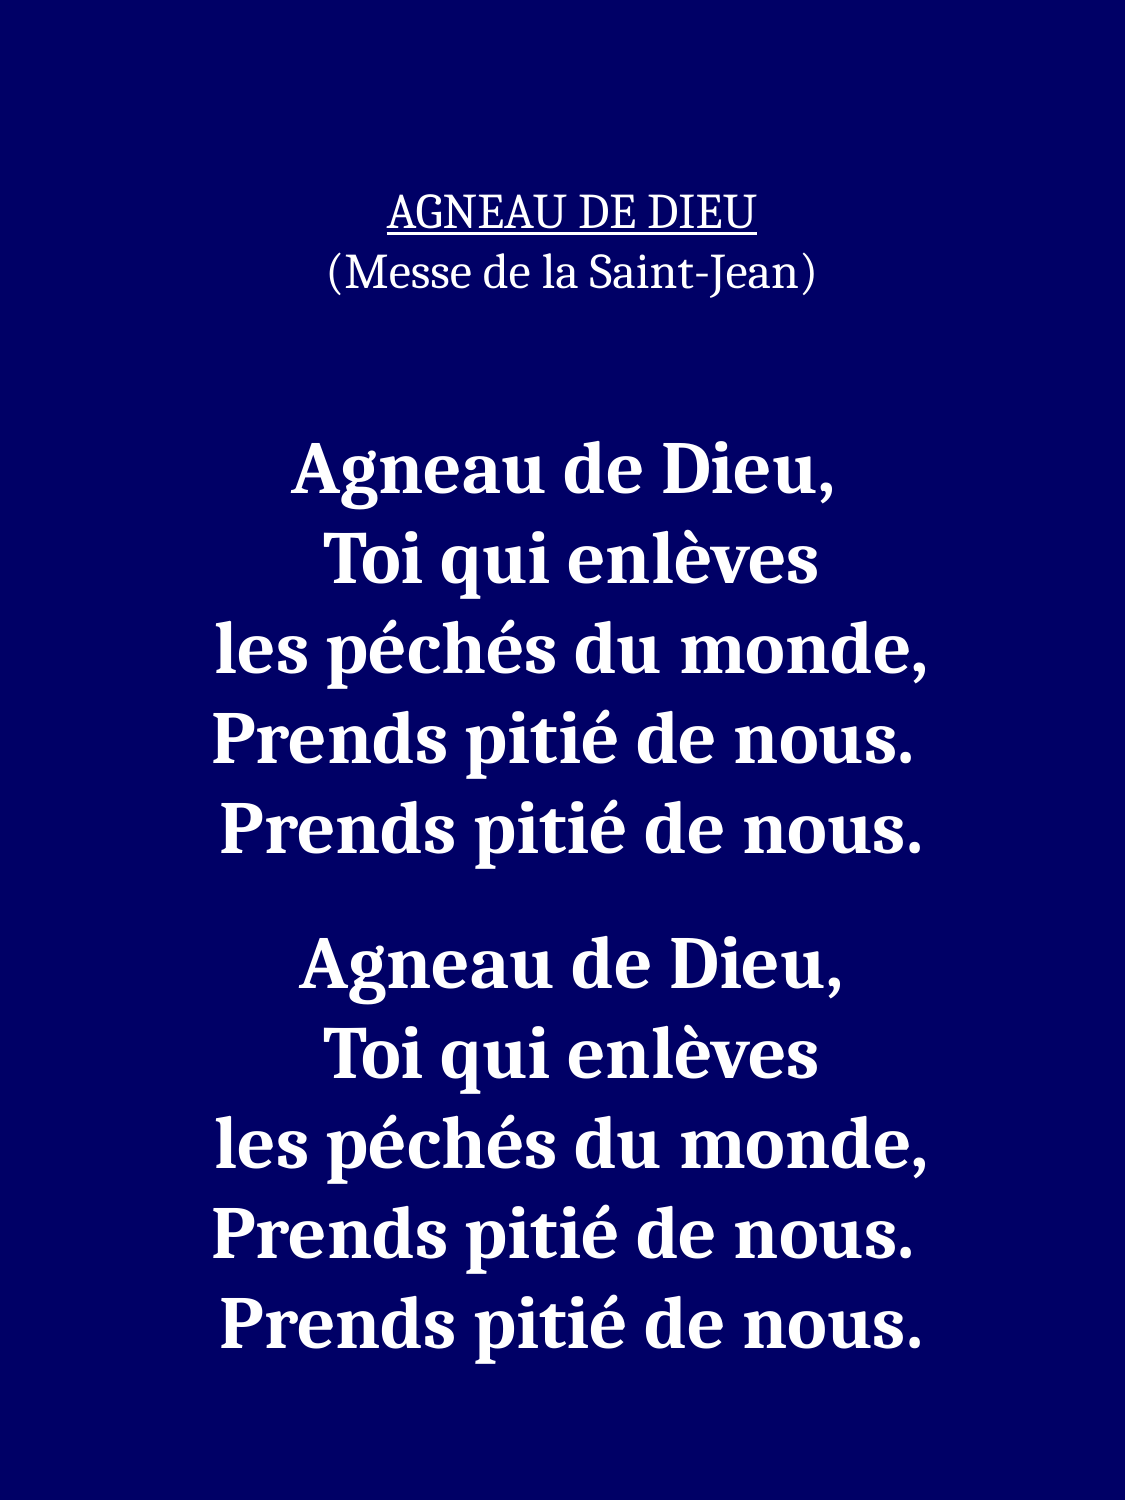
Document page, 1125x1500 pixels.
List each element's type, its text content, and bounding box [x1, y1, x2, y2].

text_box AGNEAU DE DIEU (Messe de la Saint-Jean) Agneau de Dieu, Toi qui enlèves les péchés du monde, Prends pitié de nous. Prends pitié de nous. Agneau de Dieu, Toi qui enlèves les péchés du monde, Prends pitié de nous. Prends pitié de nous. [47, 148, 1097, 1394]
